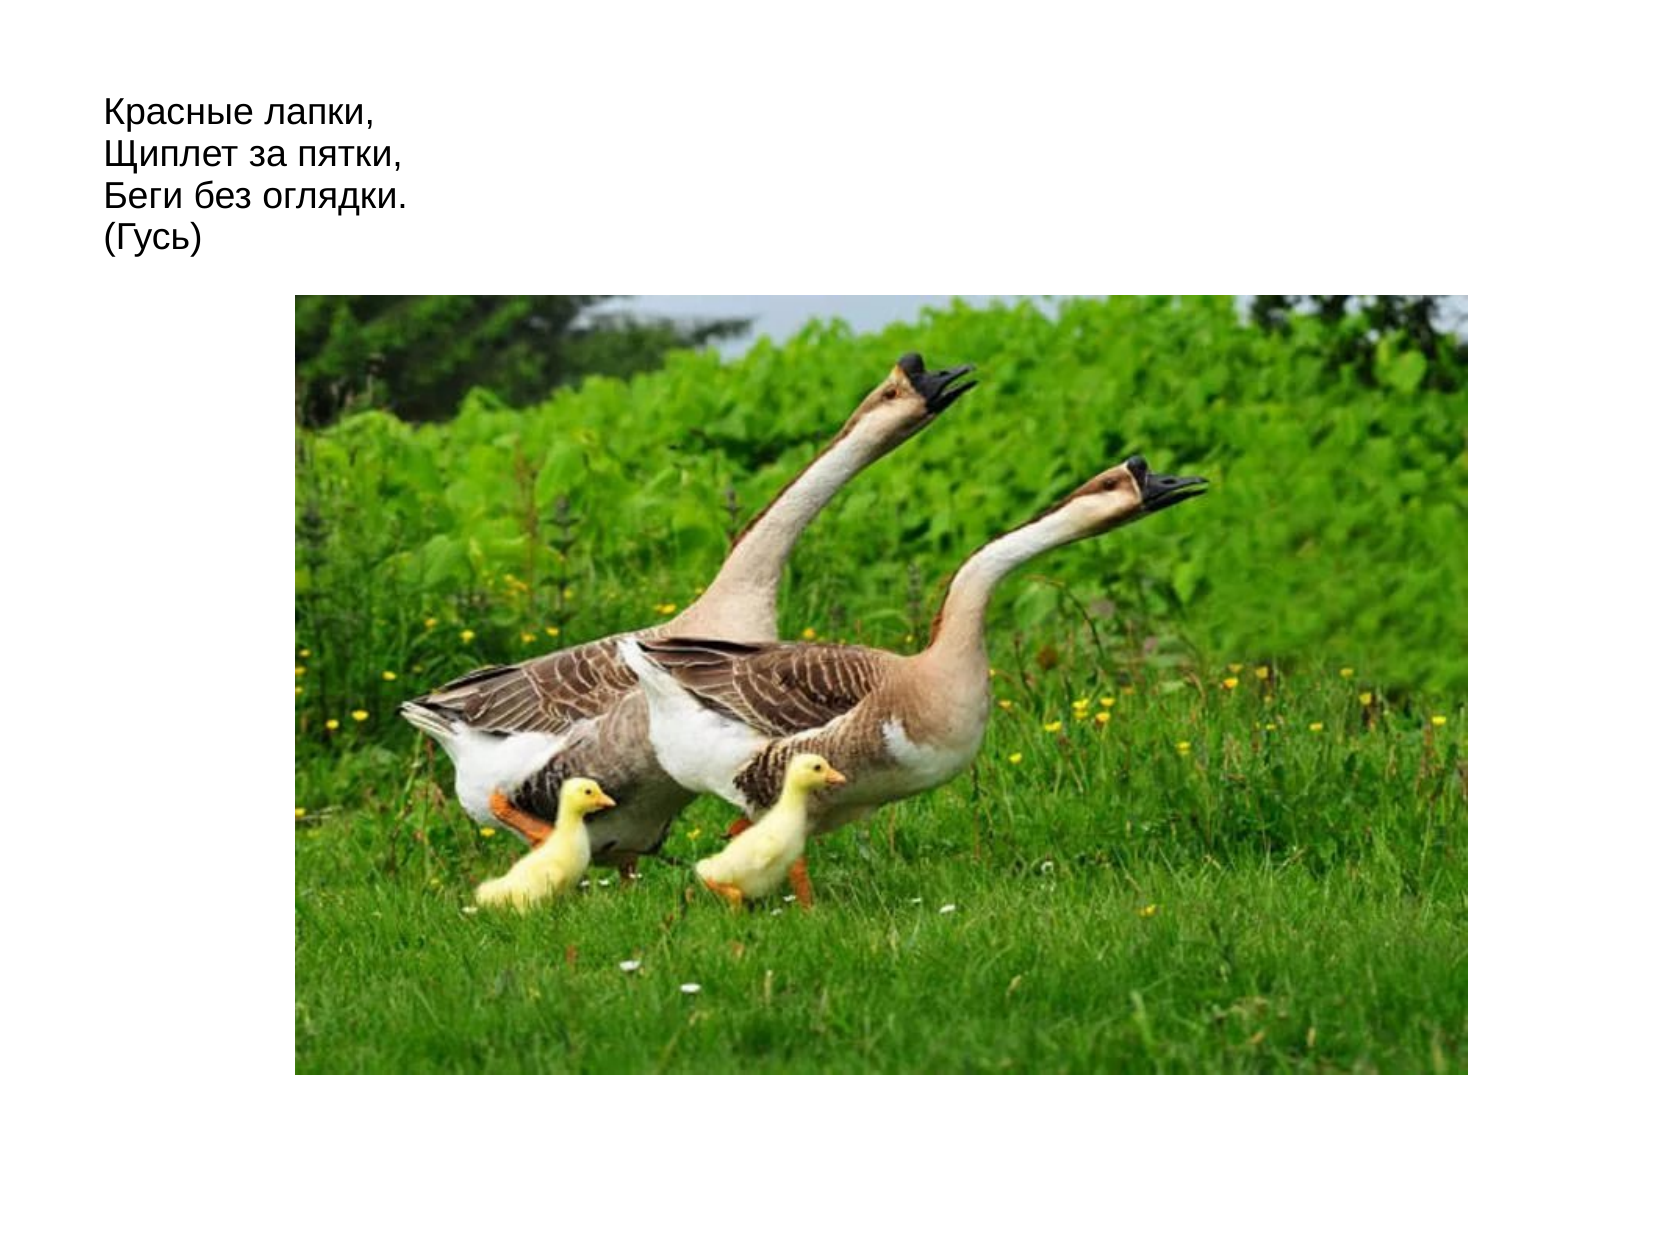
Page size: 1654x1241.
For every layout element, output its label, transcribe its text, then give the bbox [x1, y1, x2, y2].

picture [295, 295, 1468, 1075]
text_box Красные лапки, Щиплет за пятки, Беги без оглядки. (Гусь) [88, 82, 424, 266]
